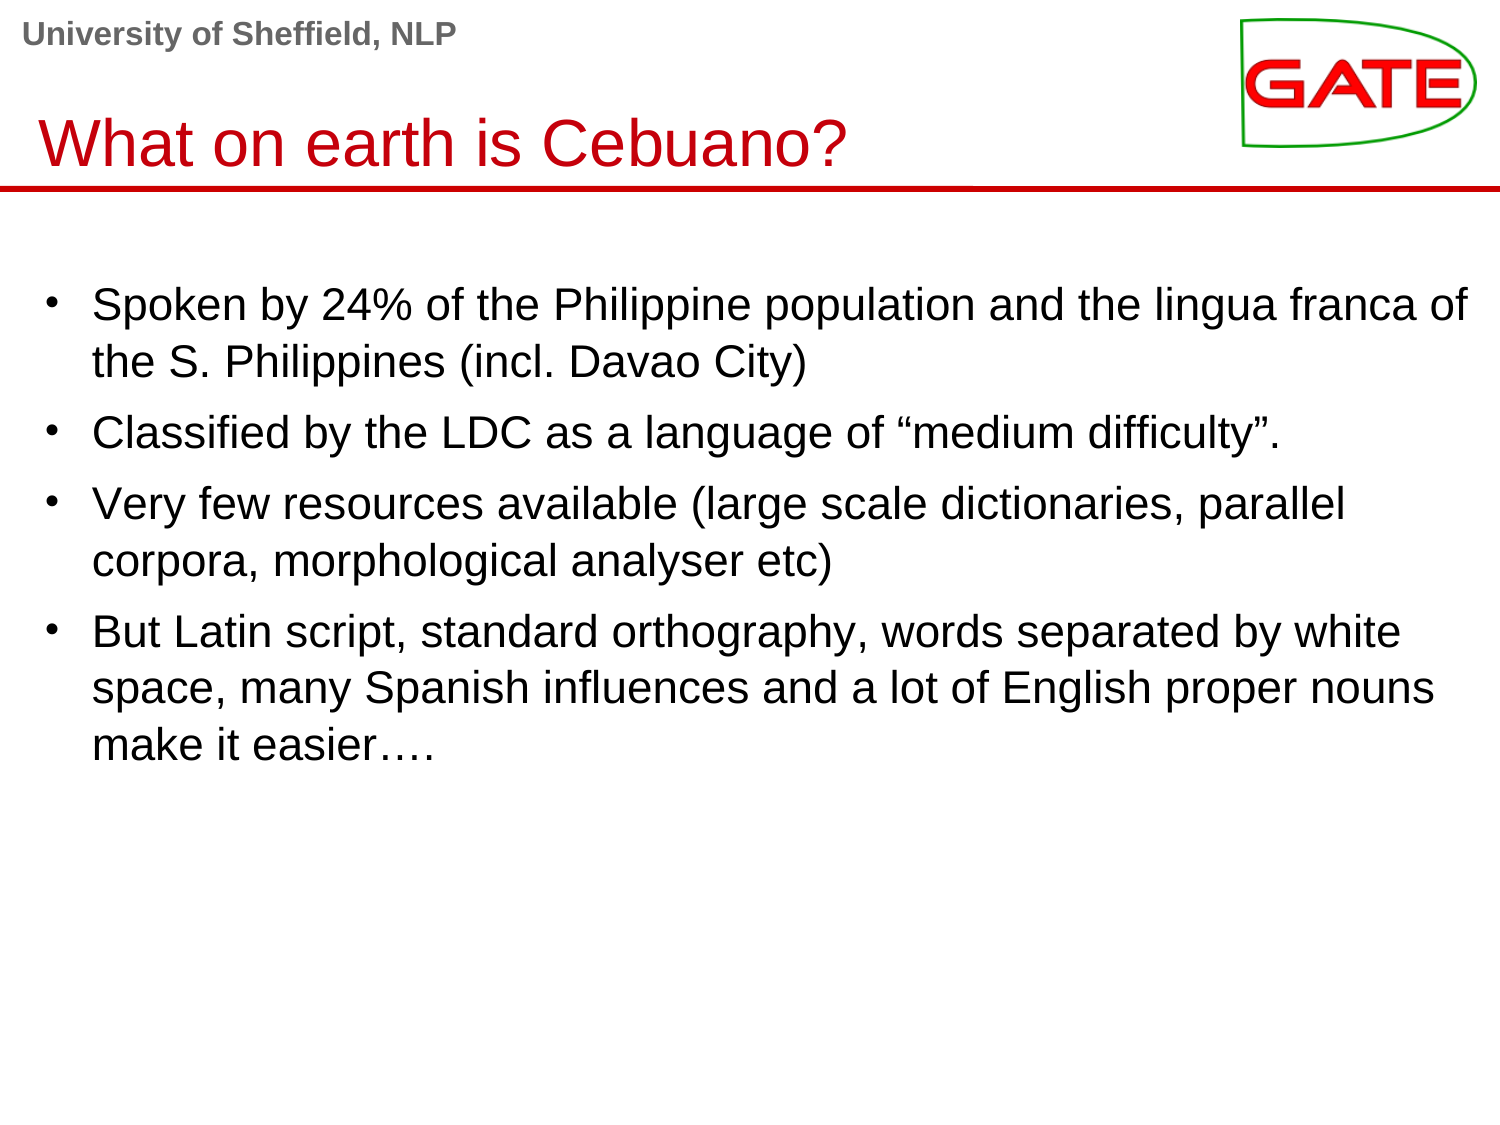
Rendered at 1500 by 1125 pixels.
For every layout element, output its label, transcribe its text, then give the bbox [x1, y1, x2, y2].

picture [1300, 18, 1477, 148]
title What on earth is Cebuano? [24, 0, 1300, 188]
list Spoken by 24% of the Philippine population and the lingua franca of the S. Philippines (incl. Davao City) Classified by the LDC as a language of “medium difficulty”. Very few resources available (large scale dictionaries, parallel corpora, morphological analyser etc) But Latin script, standard orthography, words separated by white space, many Spanish influences and a lot of English proper nouns make it easier…. [29, 265, 1500, 1093]
